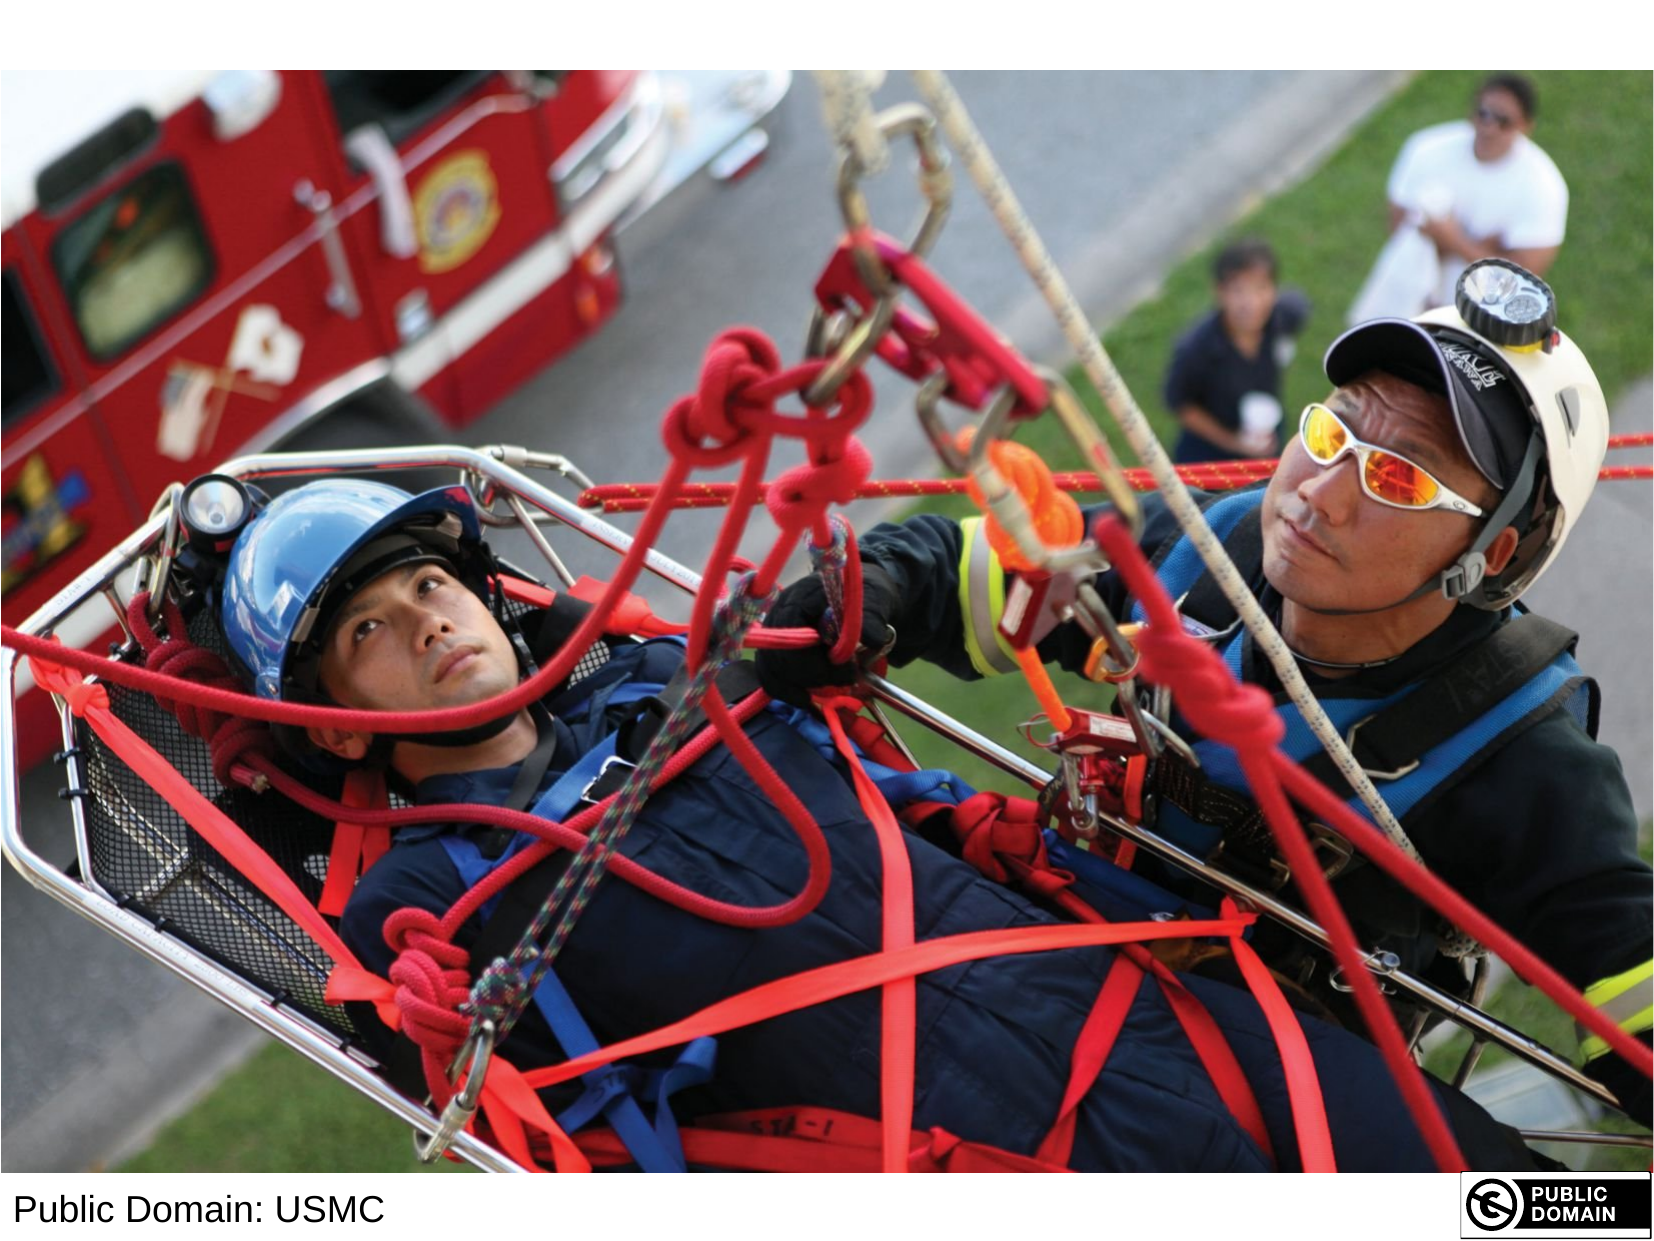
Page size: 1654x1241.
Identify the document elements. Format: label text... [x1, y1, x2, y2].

text_box Public Domain: USMC [0, 1180, 400, 1238]
picture [1, 70, 1654, 1241]
